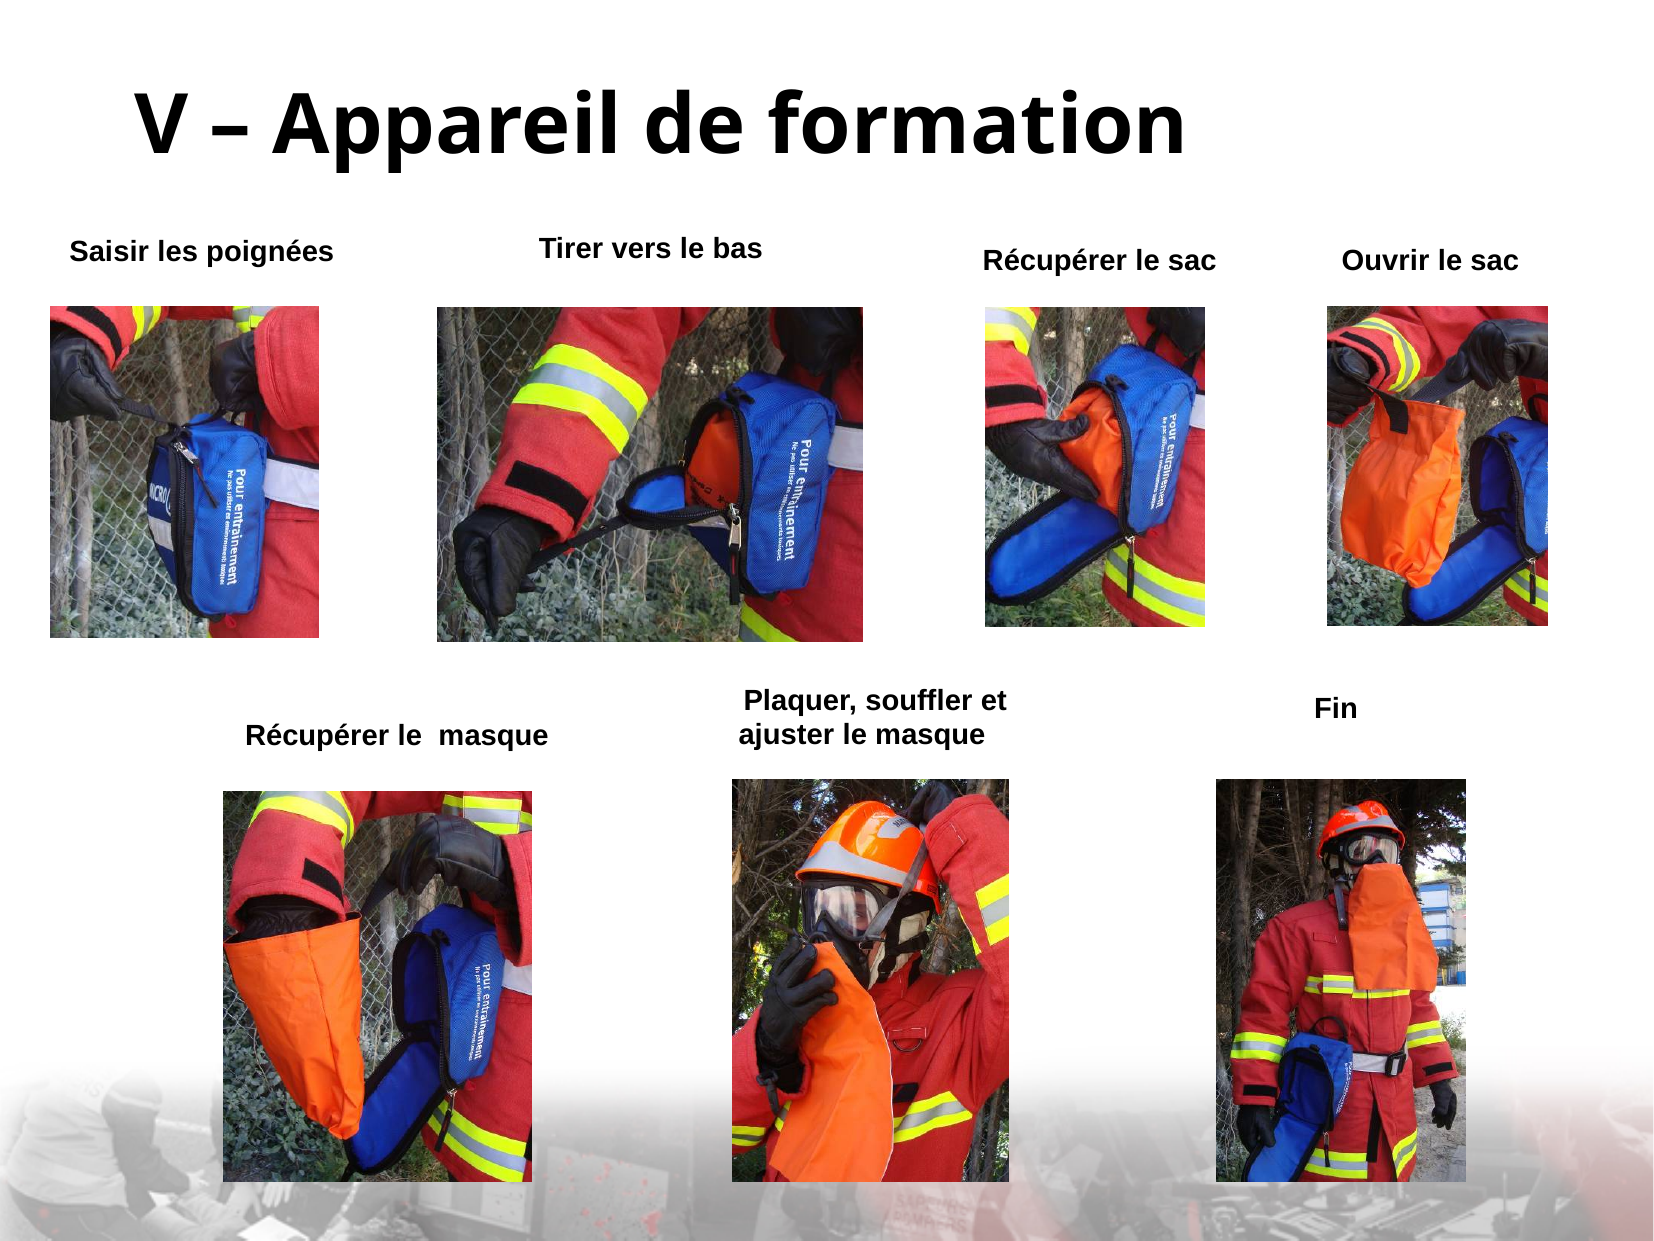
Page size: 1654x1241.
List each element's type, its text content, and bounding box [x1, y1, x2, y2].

text_box Plaquer, souffler et ajuster le masque [696, 673, 1028, 759]
picture [0, 1, 1654, 1241]
text_box Fin [1157, 681, 1489, 733]
text_box Récupérer le masque [200, 708, 567, 759]
text_box Récupérer le sac [921, 233, 1251, 284]
title V – Appareil de formation [59, 40, 1548, 201]
text_box Tirer vers le bas [472, 221, 804, 272]
text_box Ouvrir le sac [1251, 233, 1583, 284]
text_box Saisir les poignées [23, 224, 355, 275]
